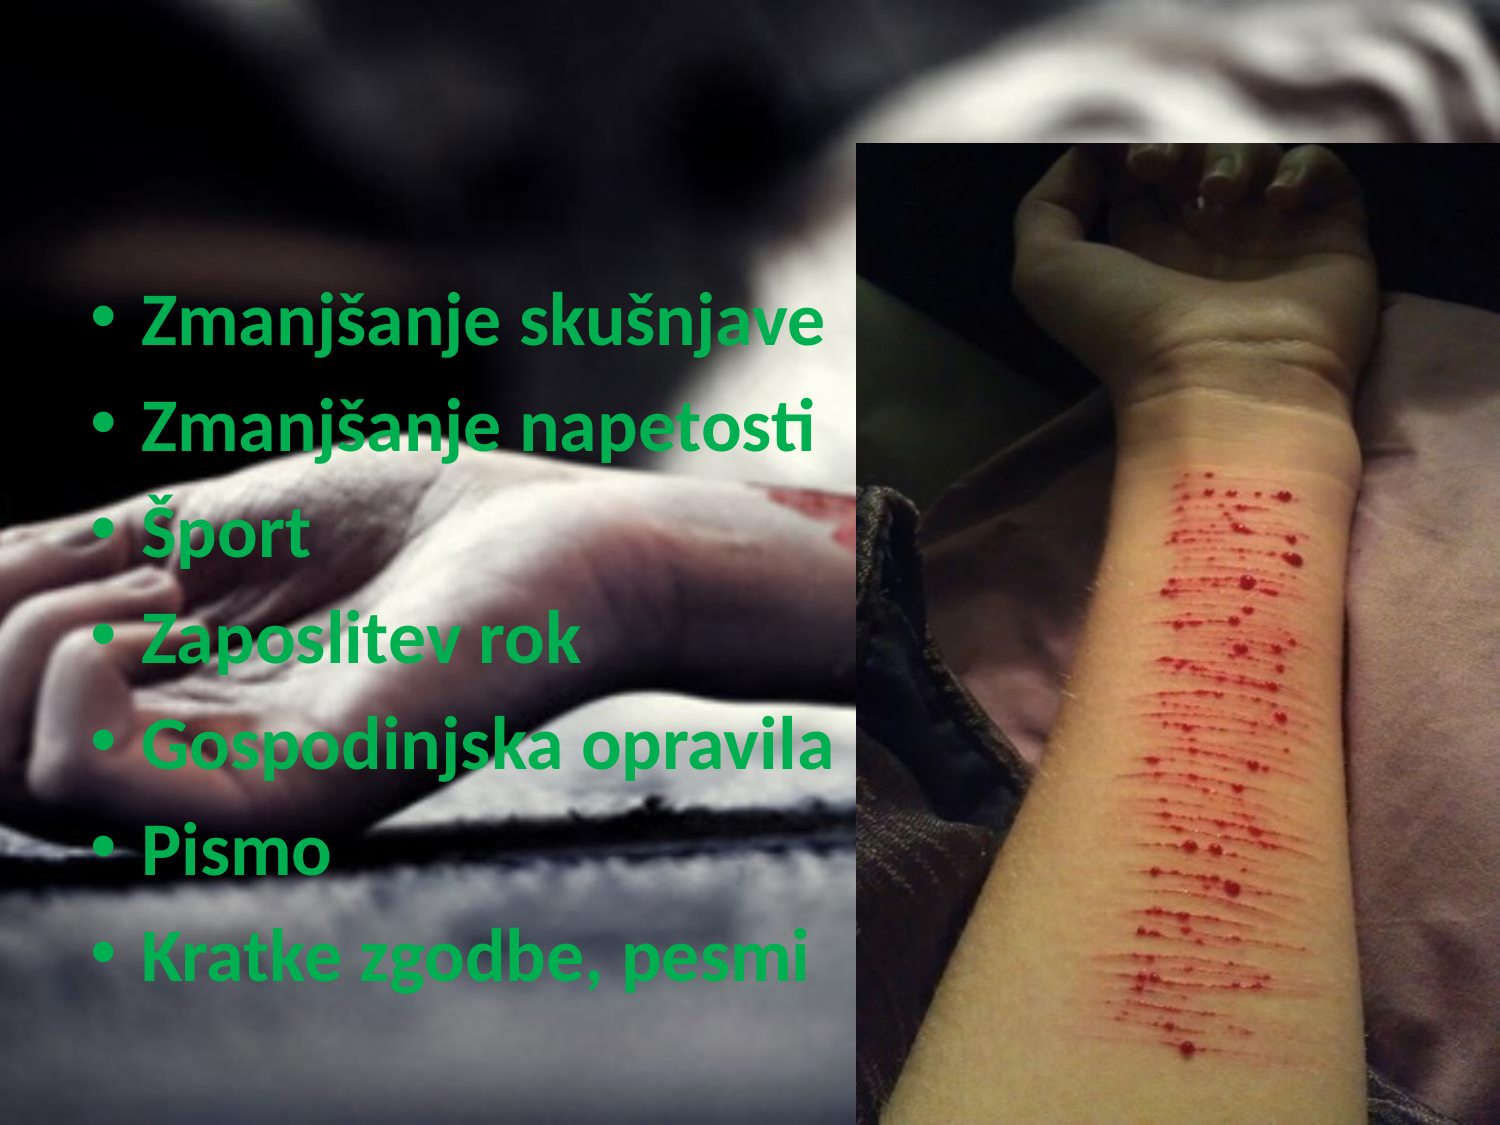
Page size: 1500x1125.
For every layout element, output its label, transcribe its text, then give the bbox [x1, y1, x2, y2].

picture [0, 0, 1500, 1125]
list Zmanjšanje skušnjave Zmanjšanje napetosti Šport Zaposlitev rok Gospodinjska opravila Pismo Kratke zgodbe, pesmi [75, 262, 856, 1005]
